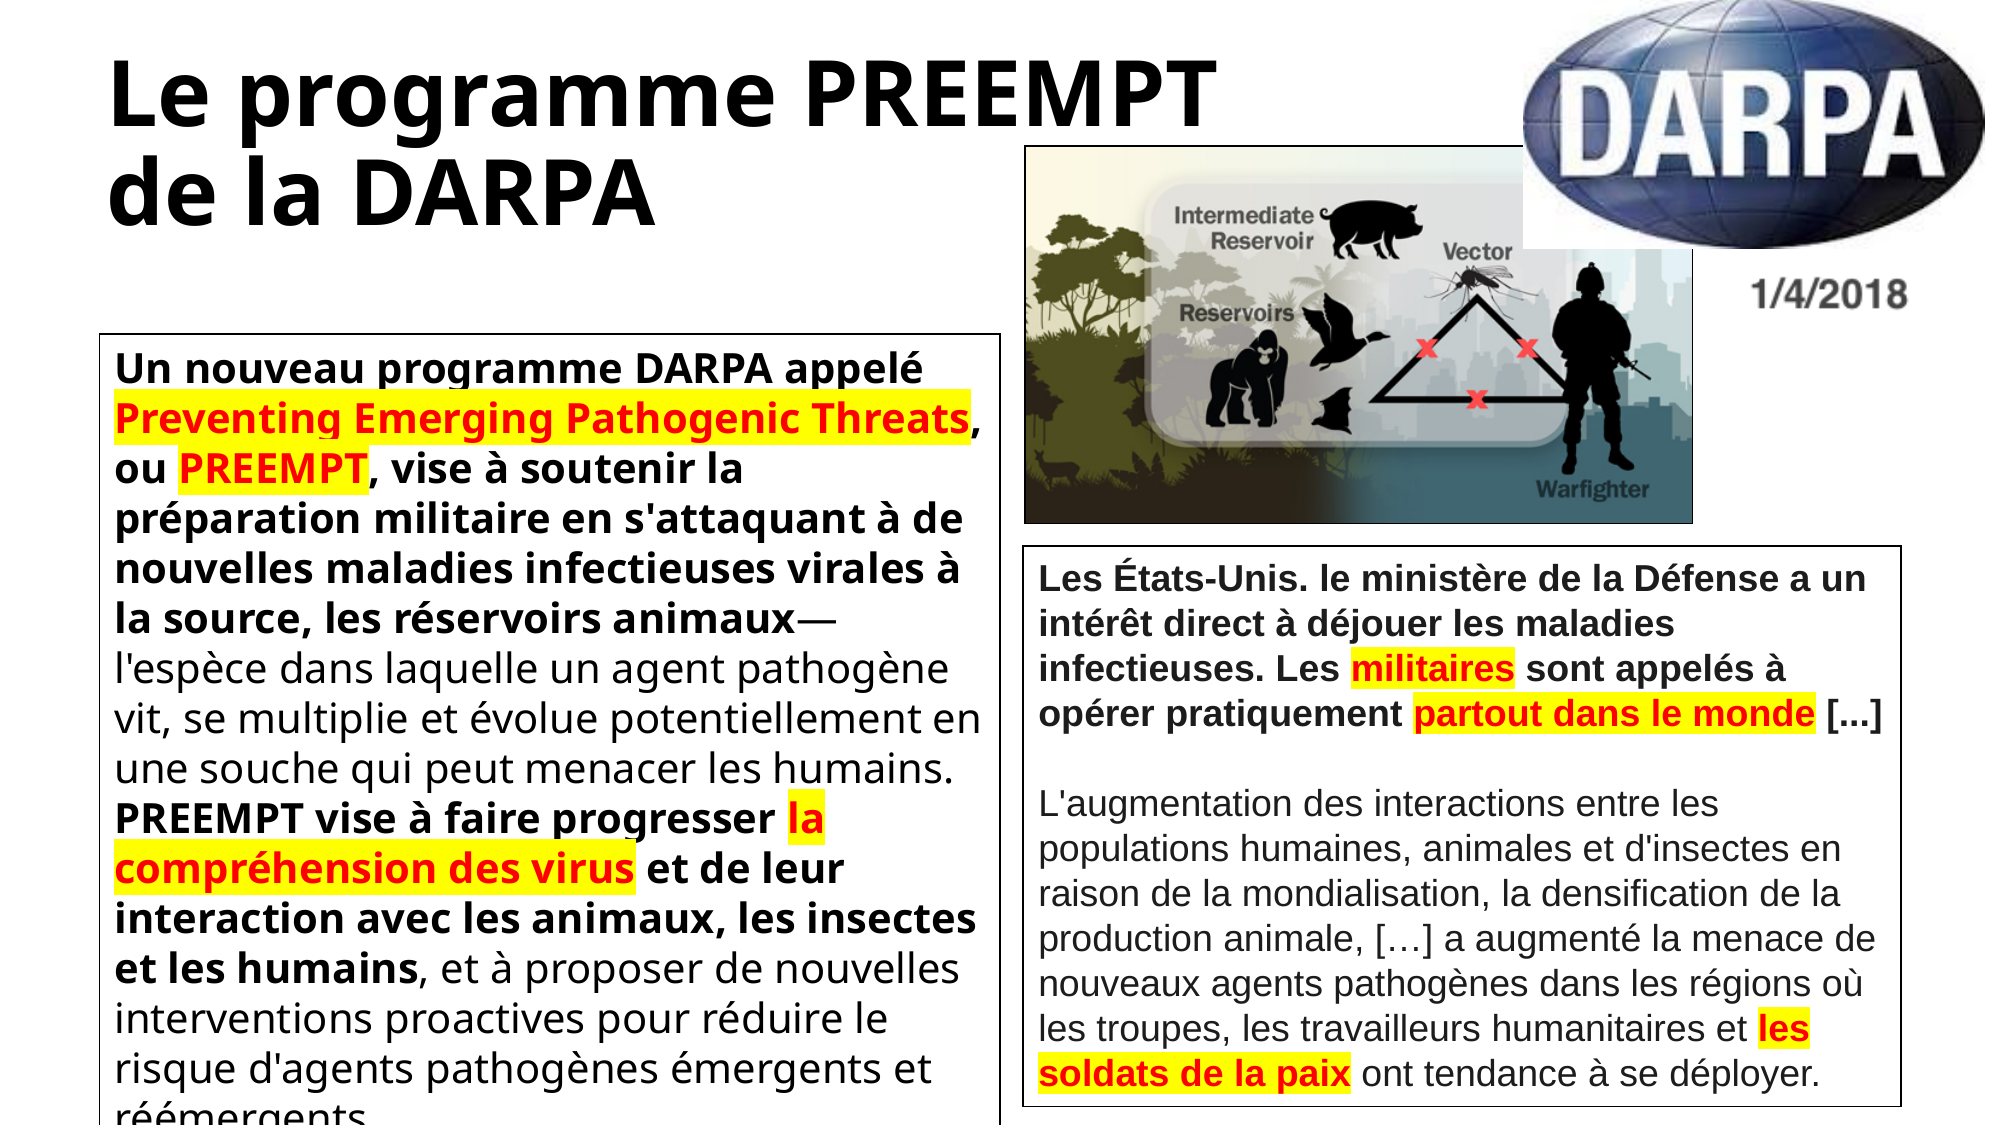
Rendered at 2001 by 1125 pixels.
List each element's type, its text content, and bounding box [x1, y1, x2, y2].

text_box Un nouveau programme DARPA appelé Preventing Emerging Pathogenic Threats, ou PREEMPT, vise à soutenir la préparation militaire en s'attaquant à de nouvelles maladies infectieuses virales à la source, les réservoirs animaux—l'espèce dans laquelle un agent pathogène vit, se multiplie et évolue potentiellement en une souche qui peut menacer les humains. PREEMPT vise à faire progresser la compréhension des virus et de leur interaction avec les animaux, les insectes et les humains, et à proposer de nouvelles interventions proactives pour réduire le risque d'agents pathogènes émergents et réémergents. [99, 334, 1000, 1125]
picture [1729, 262, 1924, 331]
text_box Les États-Unis. le ministère de la Défense a un intérêt direct à déjouer les maladies infectieuses. Les militaires sont appelés à opérer pratiquement partout dans le monde [...] L'augmentation des interactions entre les populations humaines, animales et d'insectes en raison de la mondialisation, la densification de la production animale, […] a augmenté la menace de nouveaux agents pathogènes dans les régions où les troupes, les travailleurs humanitaires et les soldats de la paix ont tendance à se déployer. [1023, 545, 1901, 1107]
title Le programme PREEMPT de la DARPA [91, 37, 1817, 256]
picture [1025, 256, 1692, 523]
picture [1523, 0, 1985, 249]
